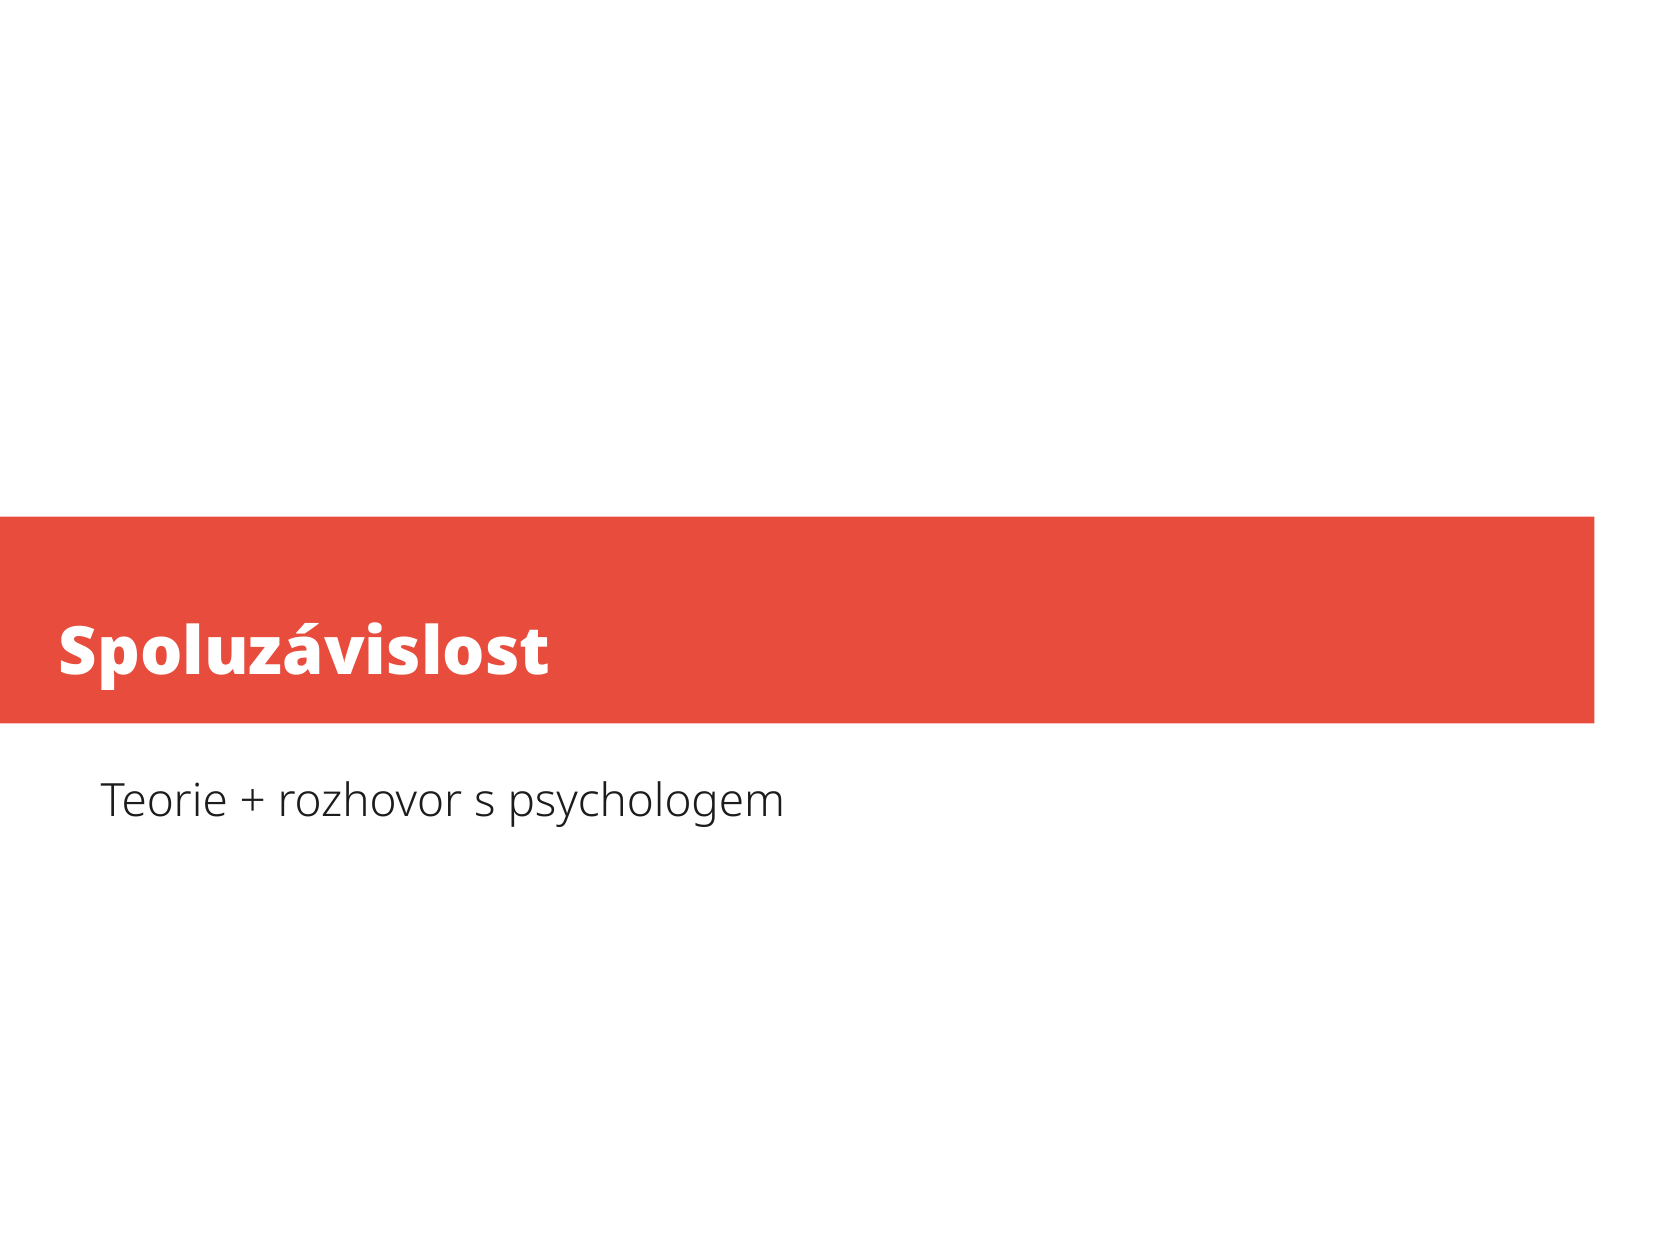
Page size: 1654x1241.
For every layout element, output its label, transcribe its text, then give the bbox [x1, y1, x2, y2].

subtitle Teorie + rozhovor s psychologem [88, 767, 1595, 1182]
title Spoluzávislost [59, 546, 1595, 694]
